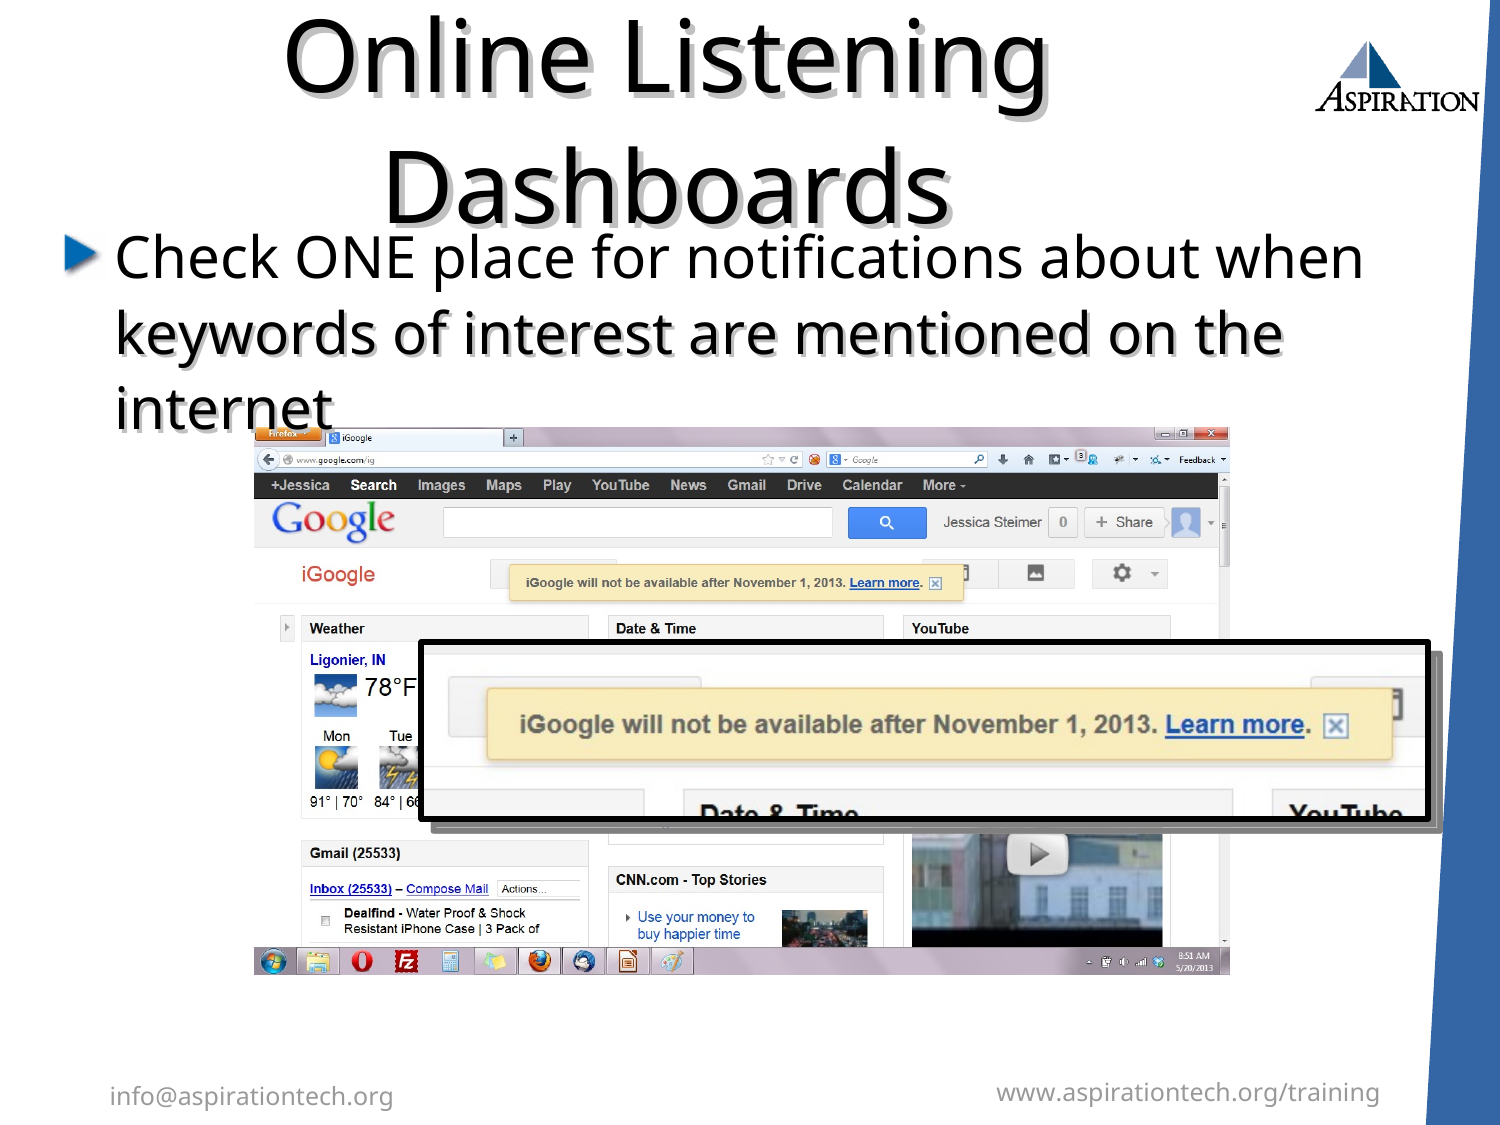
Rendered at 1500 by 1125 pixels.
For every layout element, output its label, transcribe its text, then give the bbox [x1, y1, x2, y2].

picture [1315, 41, 1480, 120]
list Check ONE place for notifications about when keywords of interest are mentioned on the internet [49, 215, 1455, 435]
picture [254, 435, 1230, 976]
picture [424, 645, 1426, 816]
title Online Listening Dashboards [49, 19, 1284, 206]
